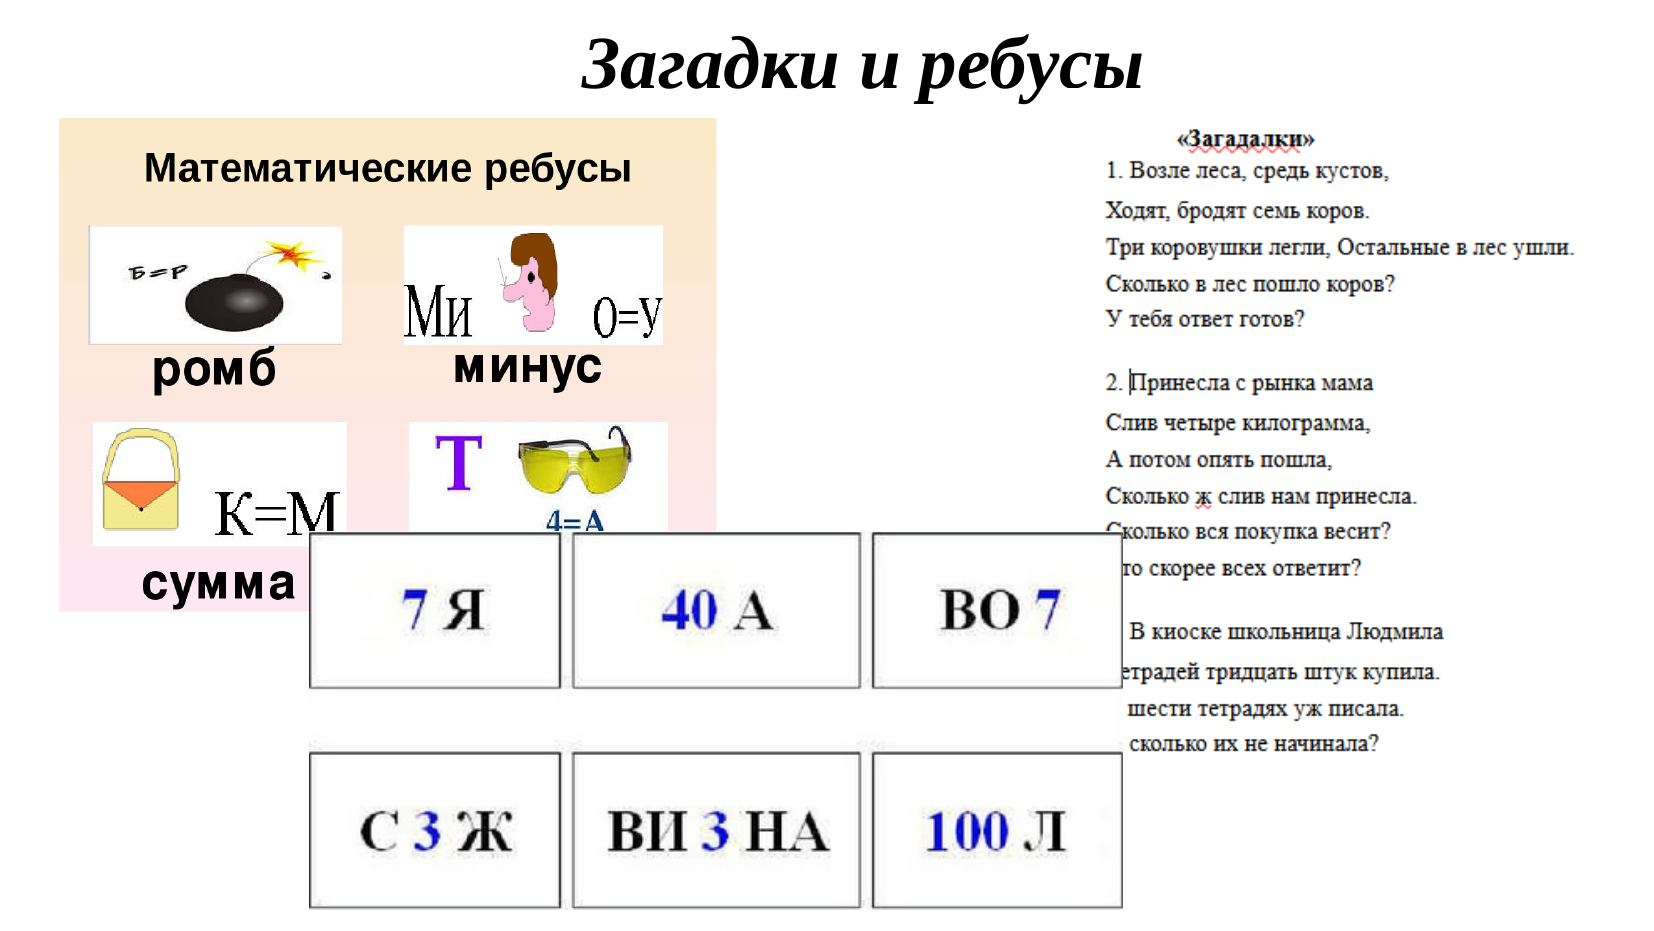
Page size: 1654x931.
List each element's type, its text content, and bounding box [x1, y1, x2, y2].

title Загадки и ребусы [82, 21, 1571, 208]
picture [59, 88, 1625, 910]
